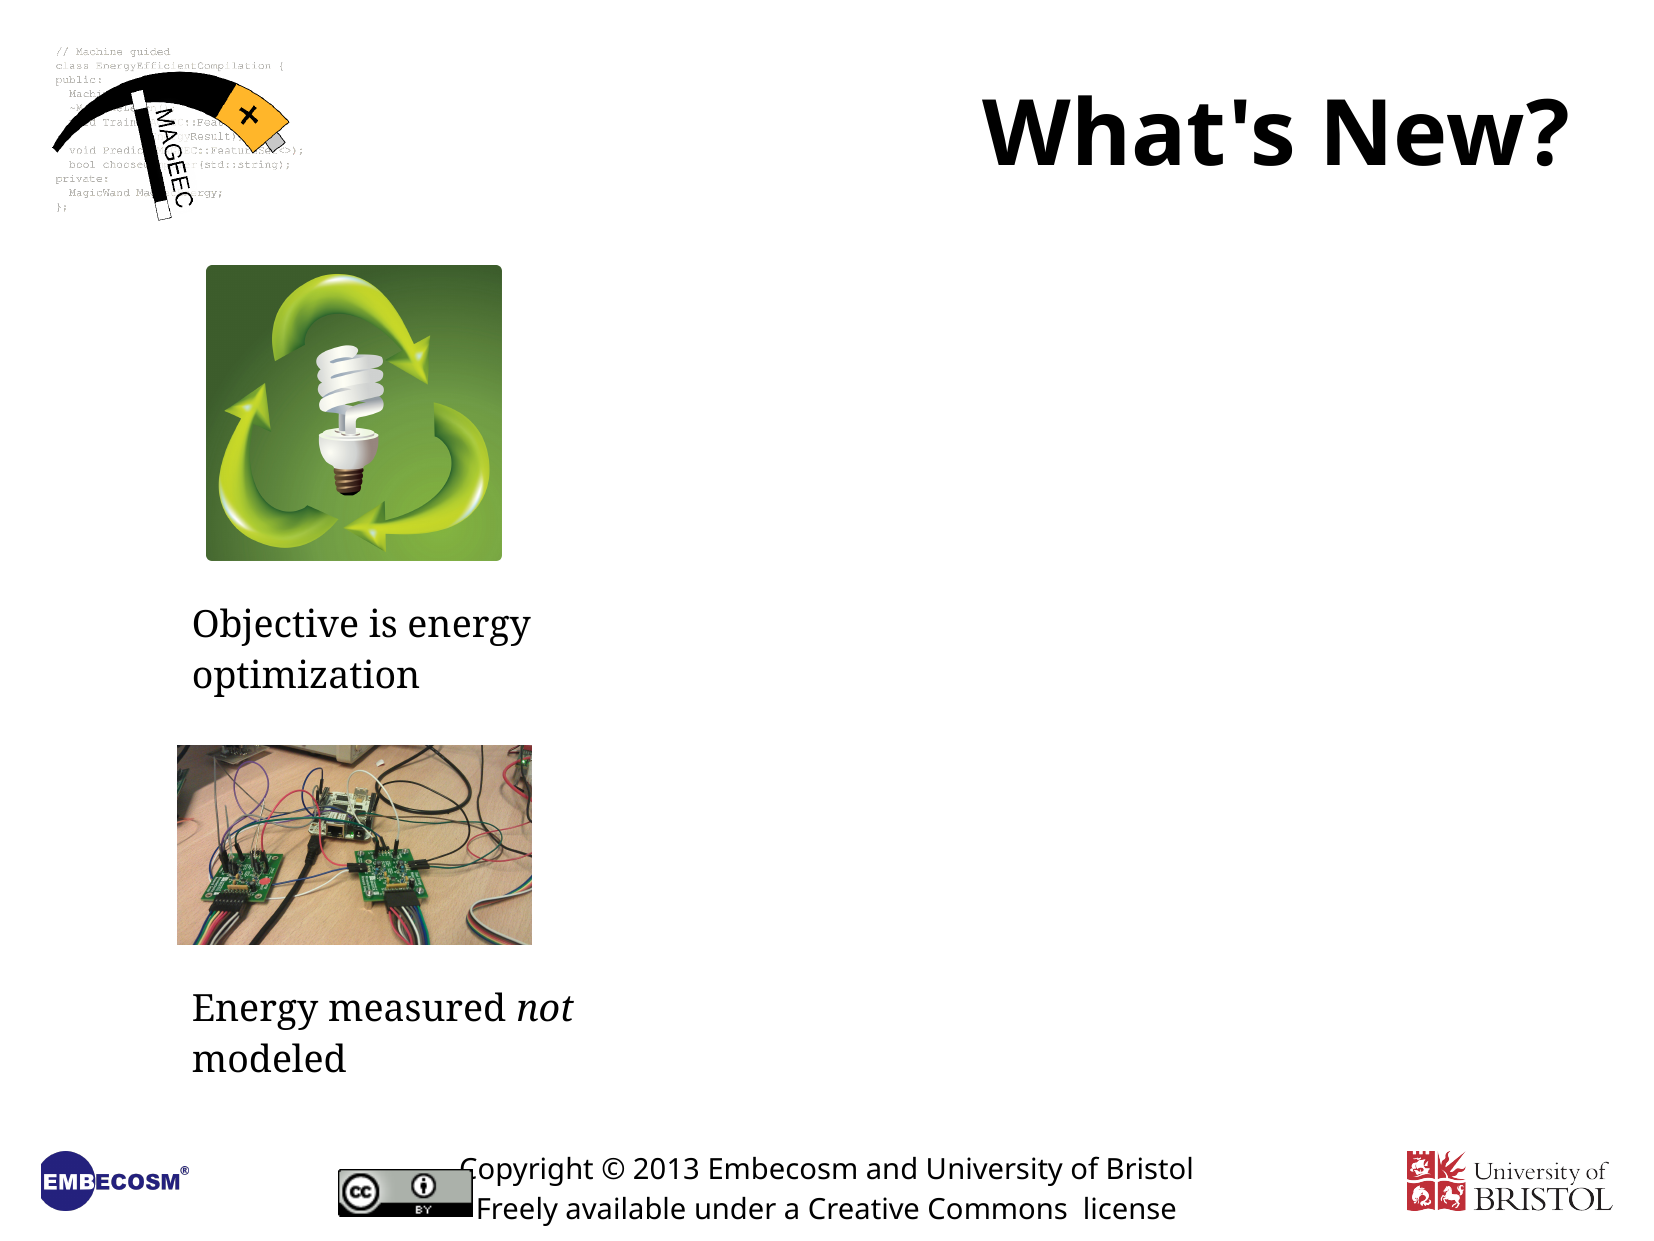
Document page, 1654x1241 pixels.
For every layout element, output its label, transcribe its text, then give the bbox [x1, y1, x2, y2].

picture [1407, 1151, 1613, 1211]
picture [41, 1151, 189, 1211]
picture [177, 745, 532, 945]
title What's New? [326, 44, 1571, 217]
text_box Objective is energy optimization [177, 590, 650, 709]
picture [206, 265, 502, 562]
text_box Energy measured not modeled [177, 974, 650, 1093]
picture [338, 1169, 473, 1217]
picture [52, 47, 302, 225]
